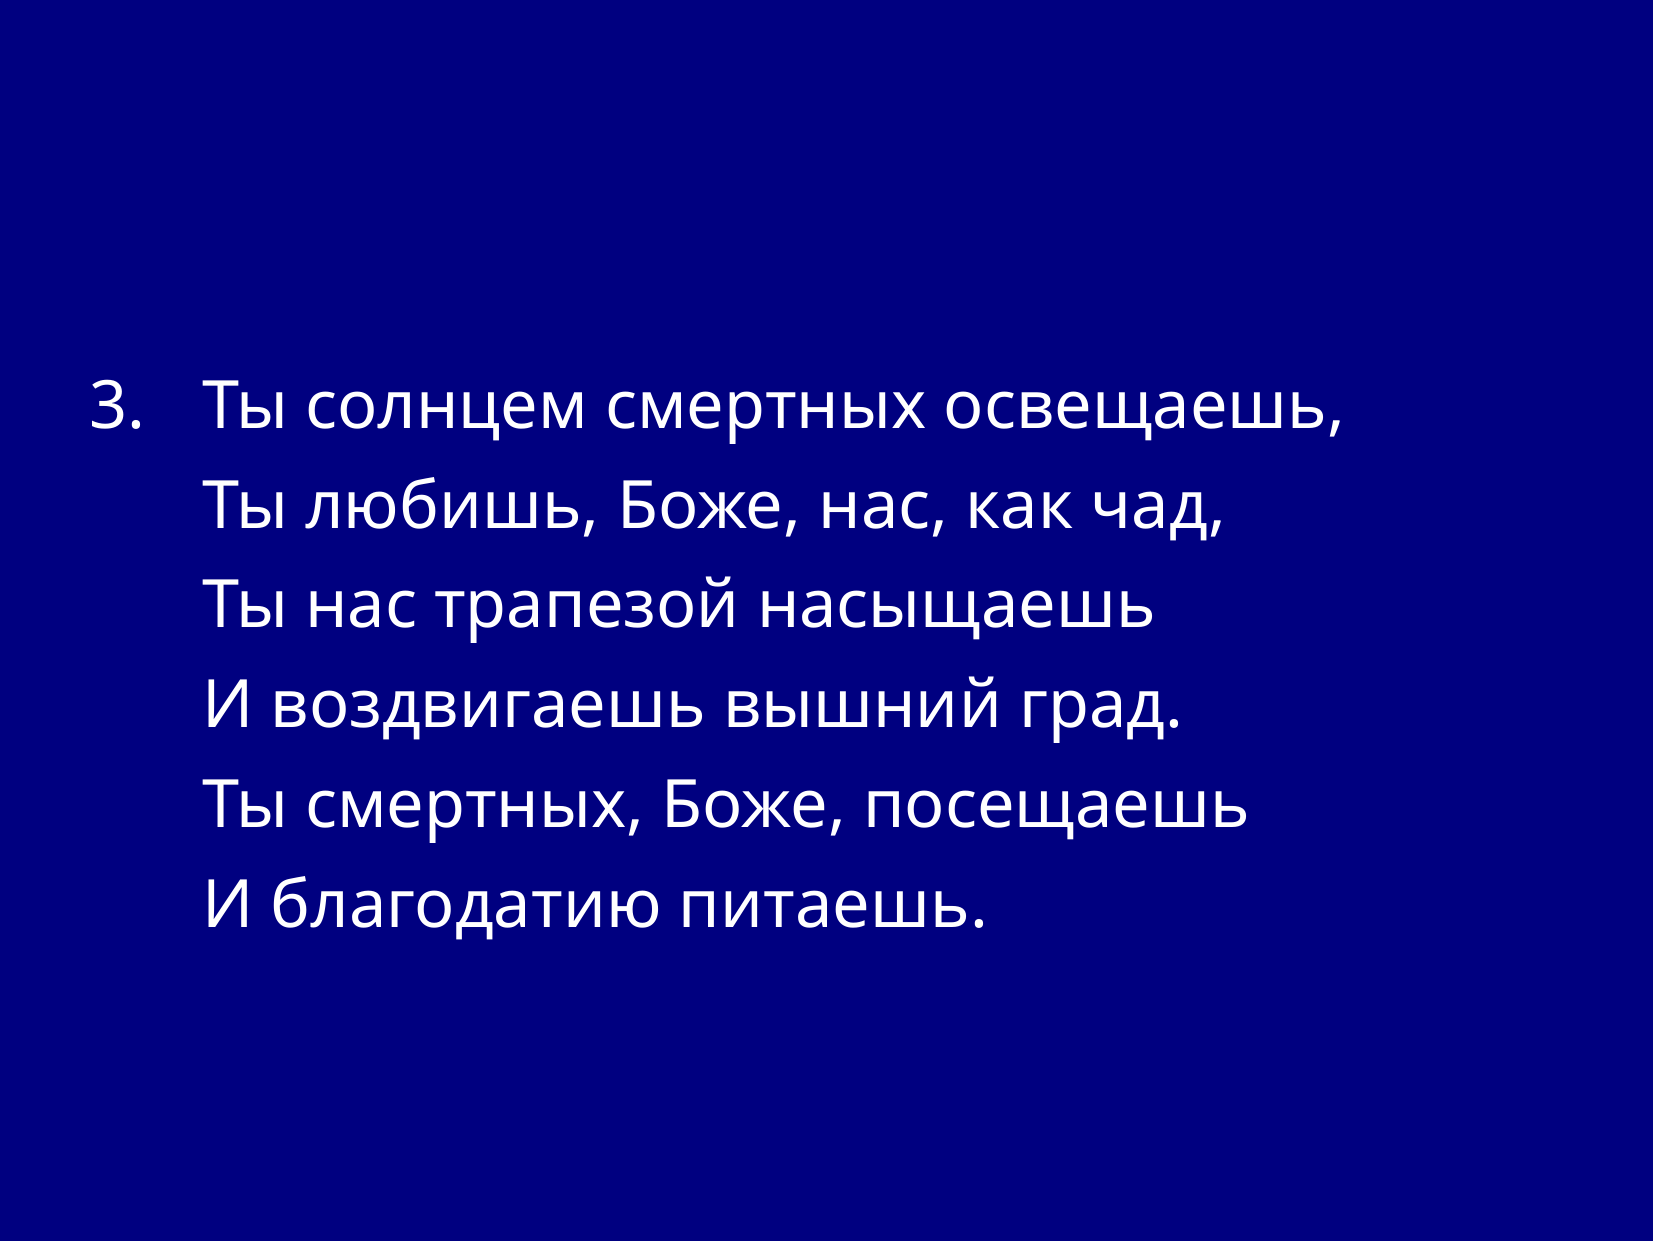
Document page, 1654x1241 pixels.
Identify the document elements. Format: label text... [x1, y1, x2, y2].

text_box 3. Ты солнцем смертных освещаешь, Ты любишь, Боже, нас, как чад, Ты нас трапезой насыщаешь И воздвигаешь вышний град. Ты смертных, Боже, посещаешь И благодатию питаешь. [75, 150, 1576, 1163]
